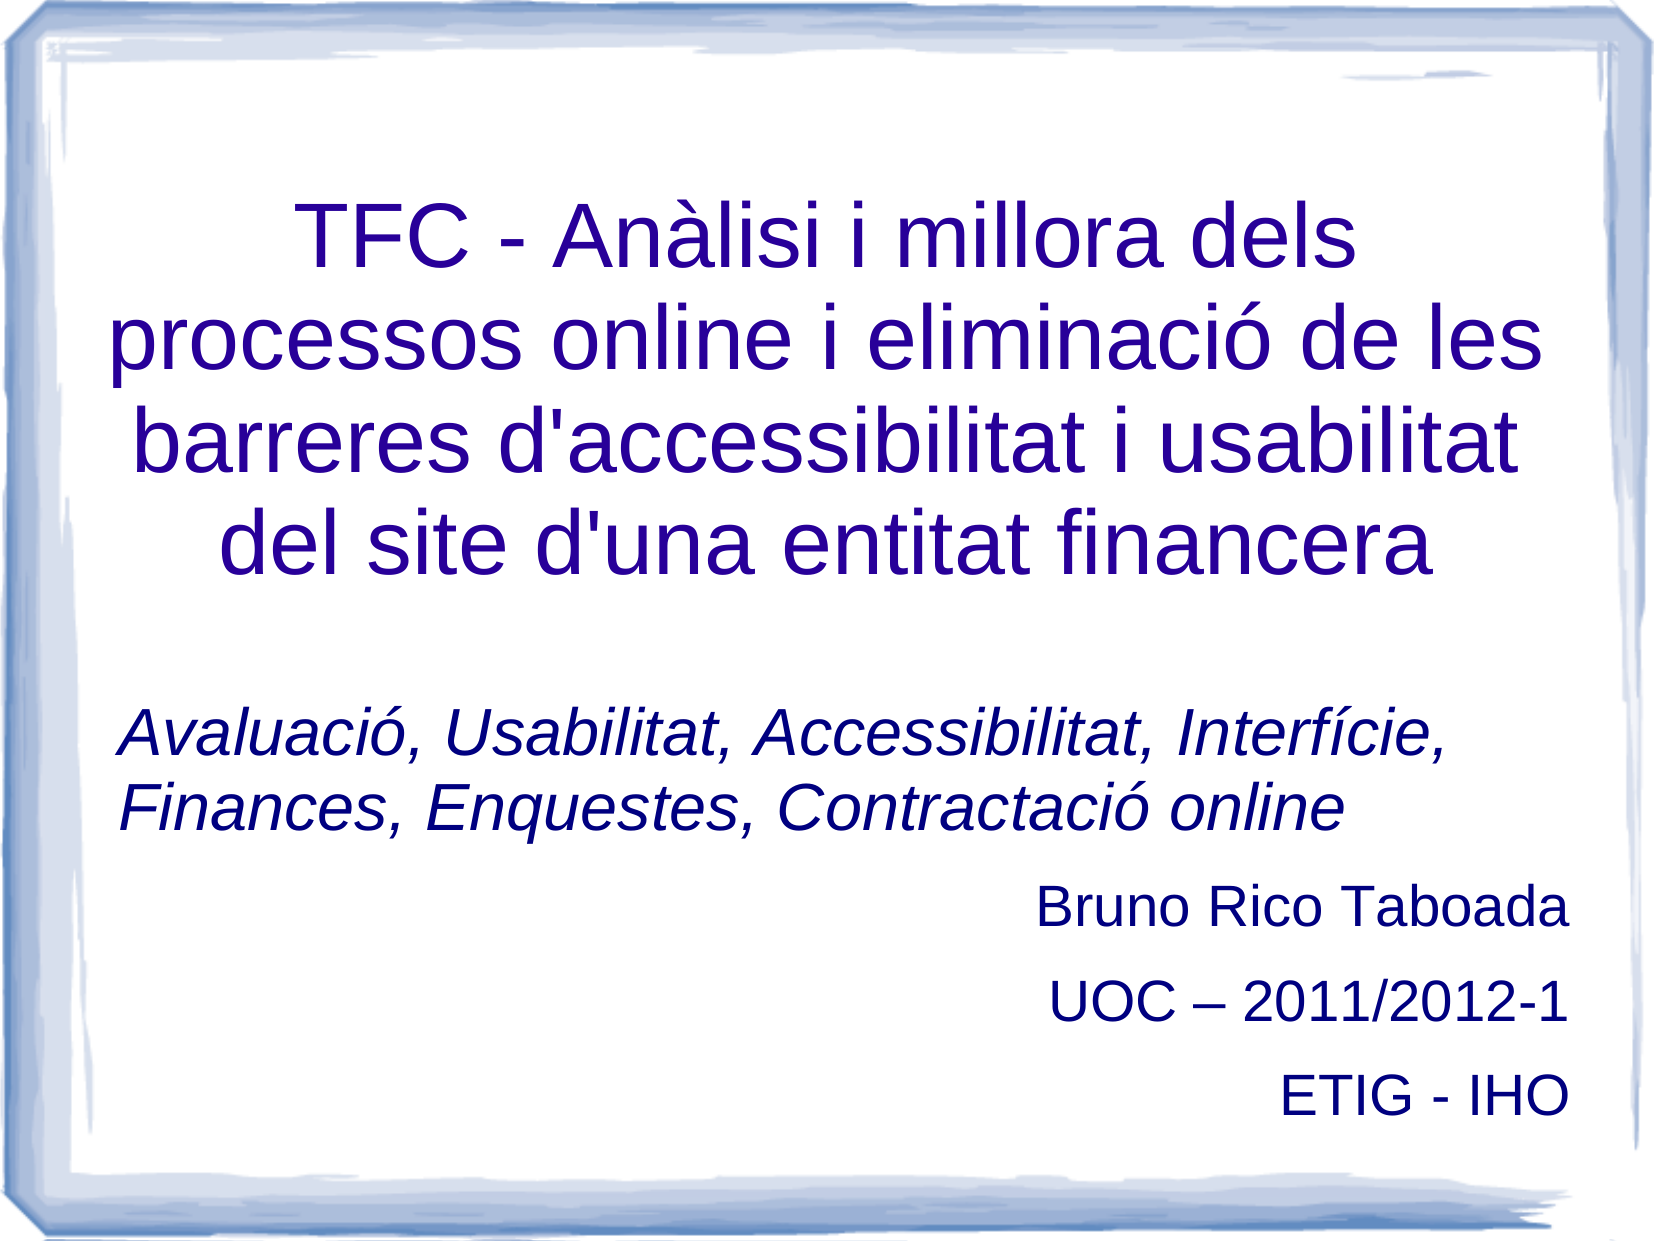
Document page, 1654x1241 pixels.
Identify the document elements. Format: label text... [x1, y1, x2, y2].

picture [0, 0, 1654, 1241]
title TFC - Anàlisi i millora dels processos online i eliminació de les barreres d'accessibilitat i usabilitat del site d'una entitat financera [82, 184, 1571, 595]
list Avaluació, Usabilitat, Accessibilitat, Interfície, Finances, Enquestes, Contractació online Bruno Rico Taboada UOC – 2011/2012-1 ETIG - IHO [118, 590, 1571, 1144]
